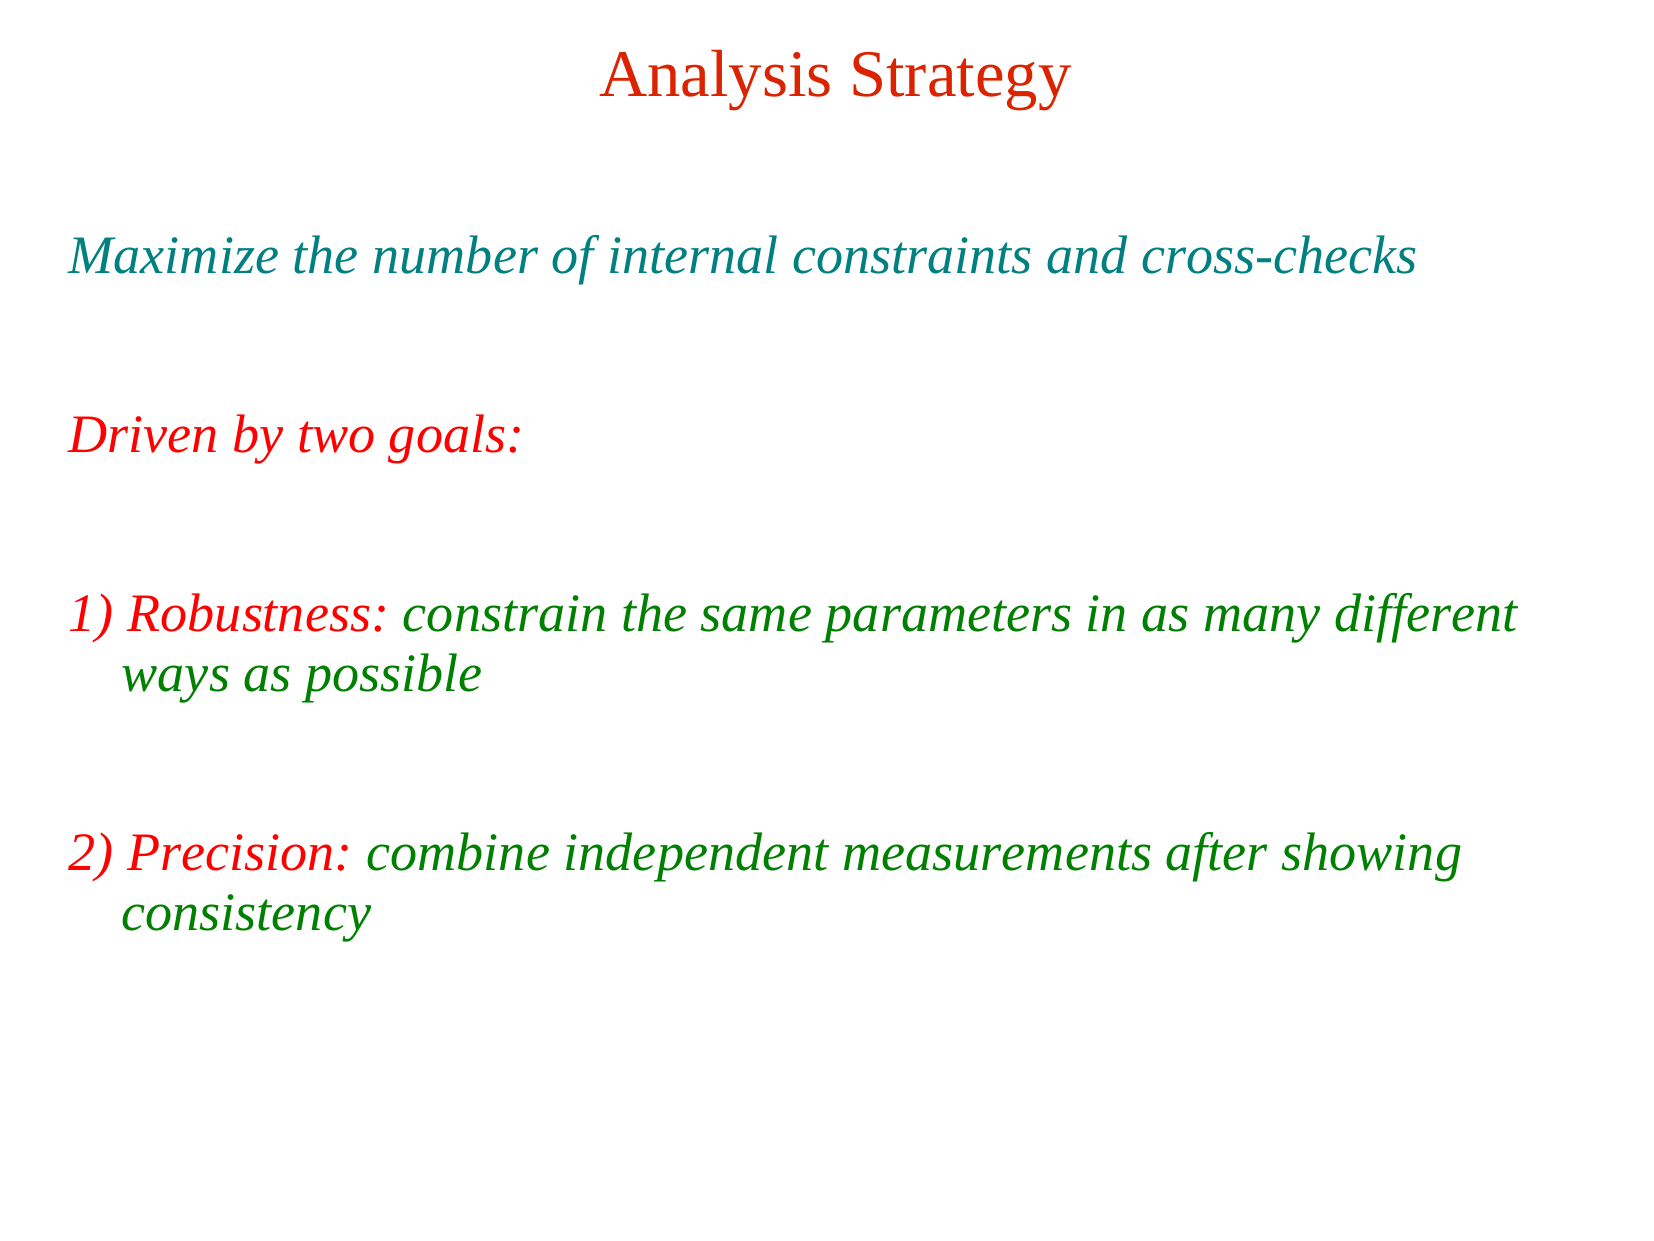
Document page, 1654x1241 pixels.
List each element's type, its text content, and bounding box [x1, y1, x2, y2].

list Maximize the number of internal constraints and cross-checks Driven by two goals: 1) Robustness: constrain the same parameters in as many different ways as possible 2) Precision: combine independent measurements after showing consistency [50, 225, 1597, 1061]
title Analysis Strategy [121, 20, 1534, 127]
